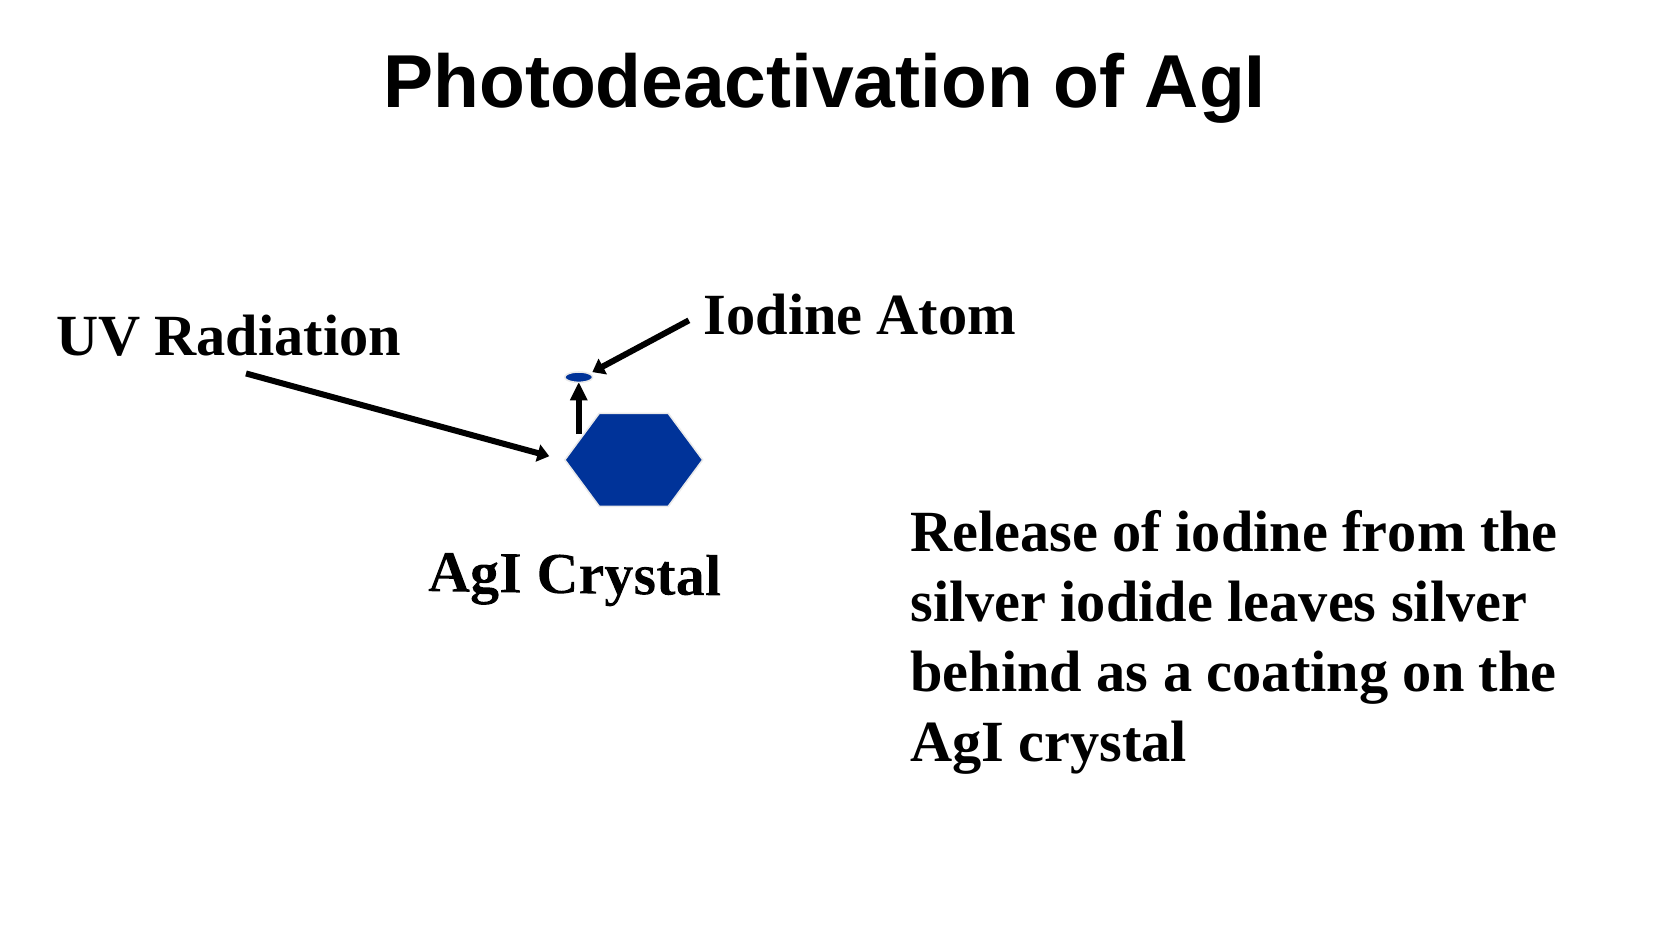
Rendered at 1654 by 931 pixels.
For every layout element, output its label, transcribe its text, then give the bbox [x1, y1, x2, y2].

title Photodeactivation of AgI [0, 5, 1654, 151]
text_box AgI Crystal [413, 524, 826, 617]
text_box [564, 413, 703, 507]
text_box [564, 371, 593, 383]
text_box Release of iodine from the silver iodide leaves silver behind as a coating on the AgI crystal [895, 485, 1585, 782]
text_box UV Radiation [41, 289, 451, 375]
text_box Iodine Atom [688, 268, 1201, 355]
